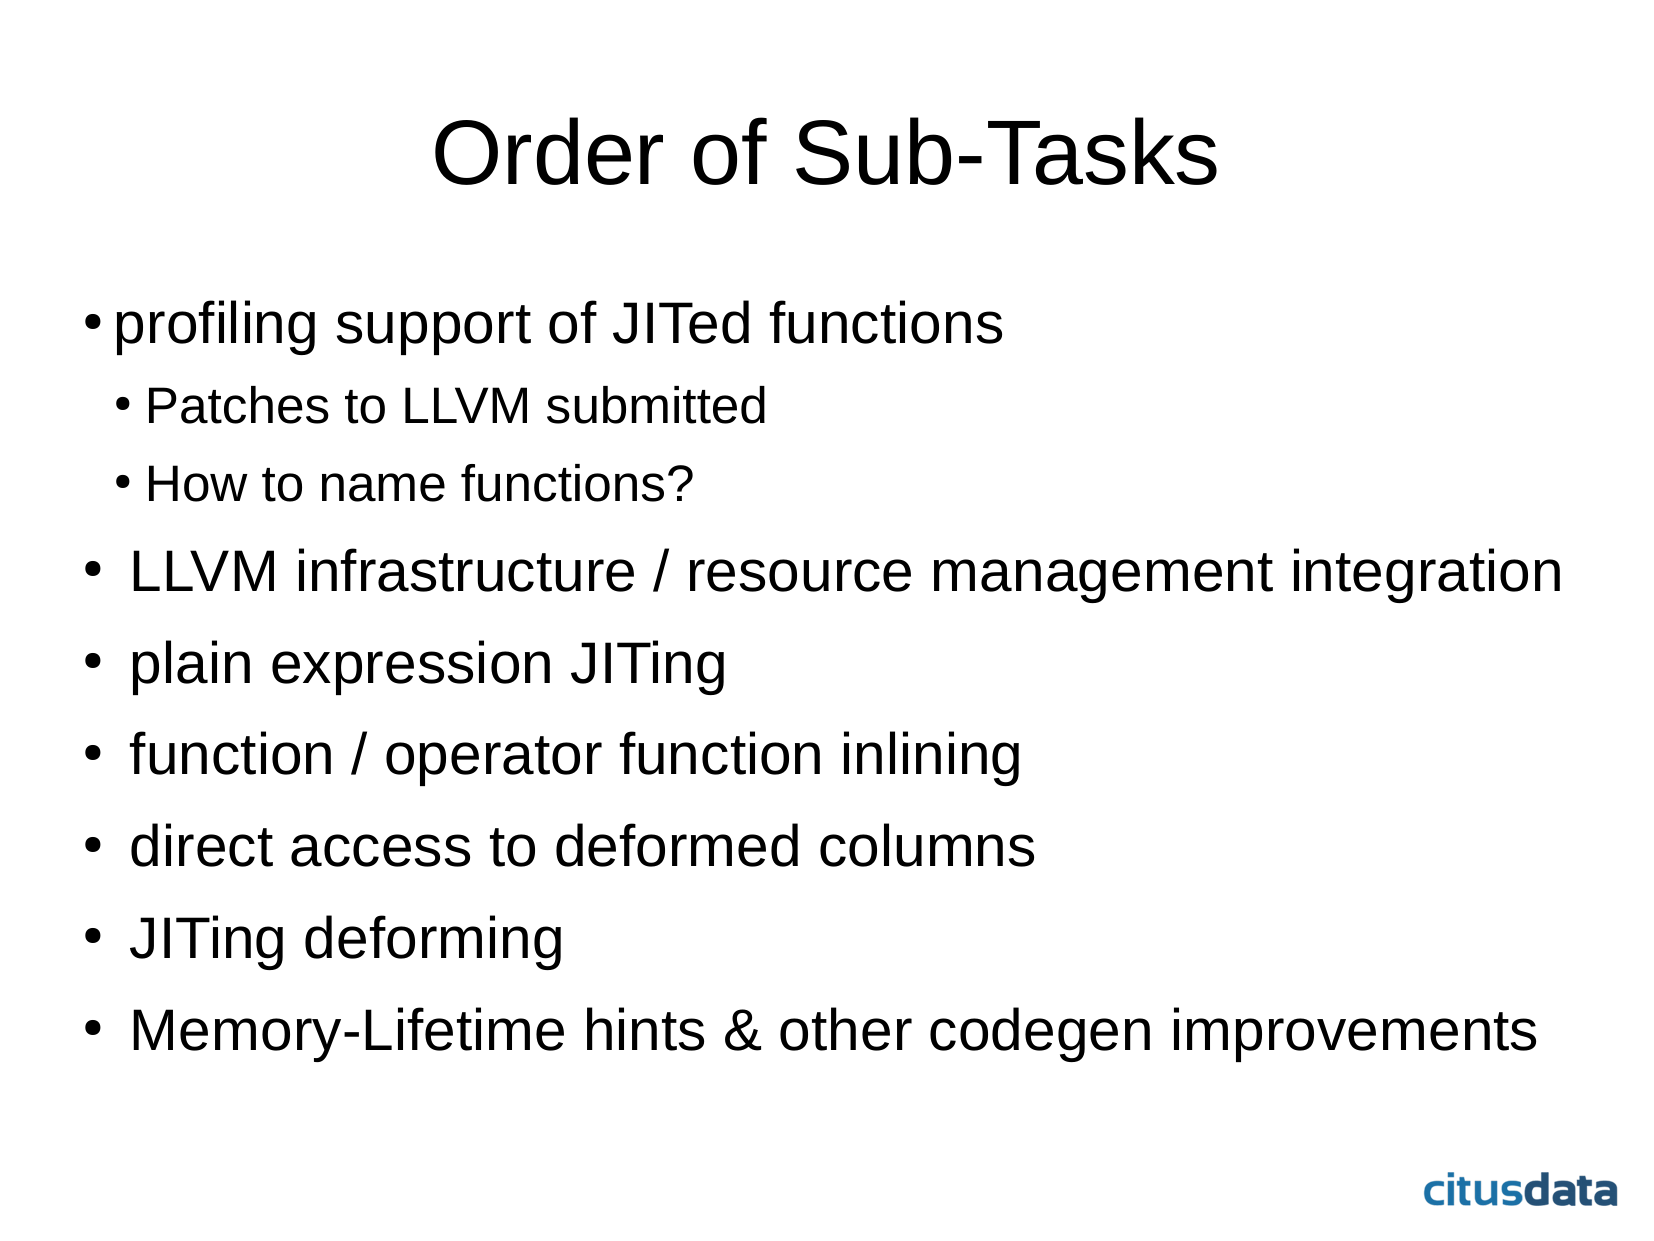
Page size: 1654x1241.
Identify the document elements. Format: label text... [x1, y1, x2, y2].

list profiling support of JITed functions Patches to LLVM submitted How to name functions? LLVM infrastructure / resource management integration plain expression JITing function / operator function inlining direct access to deformed columns JITing deforming Memory-Lifetime hints & other codegen improvements [82, 290, 1571, 1096]
picture [1420, 1167, 1622, 1209]
title Order of Sub-Tasks [82, 49, 1571, 257]
